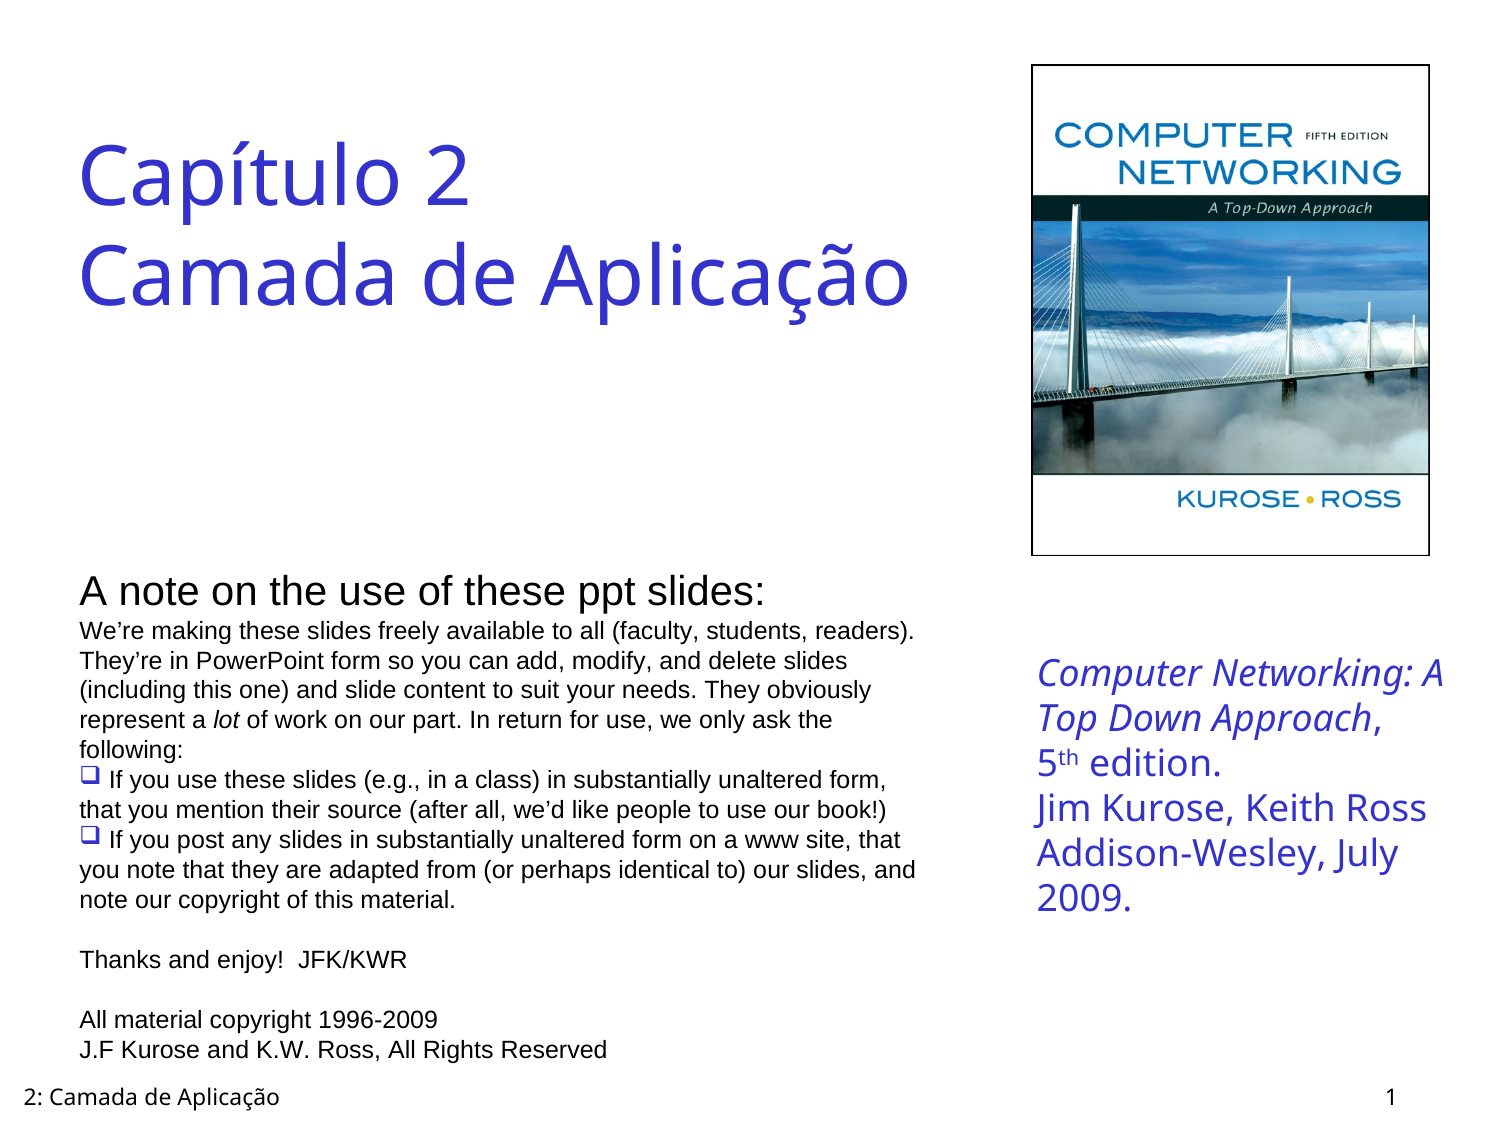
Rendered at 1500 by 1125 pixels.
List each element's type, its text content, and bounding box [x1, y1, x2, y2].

text_box A note on the use of these ppt slides: We’re making these slides freely available to all (faculty, students, readers). They’re in PowerPoint form so you can add, modify, and delete slides (including this one) and slide content to suit your needs. They obviously represent a lot of work on our part. In return for use, we only ask the following: If you use these slides (e.g., in a class) in substantially unaltered form, that you mention their source (after all, we’d like people to use our book!) If you post any slides in substantially unaltered form on a www site, that you note that they are adapted from (or perhaps identical to) our slides, and note our copyright of this material. Thanks and enjoy! JFK/KWR All material copyright 1996-2009 J.F Kurose and K.W. Ross, All Rights Reserved [64, 556, 947, 1072]
text_box Capítulo 2 Camada de Aplicação [62, 80, 1009, 364]
picture [1031, 64, 1430, 556]
text_box Computer Networking: A Top Down Approach, 5th edition. Jim Kurose, Keith Ross Addison-Wesley, July 2009. [1021, 571, 1470, 1042]
